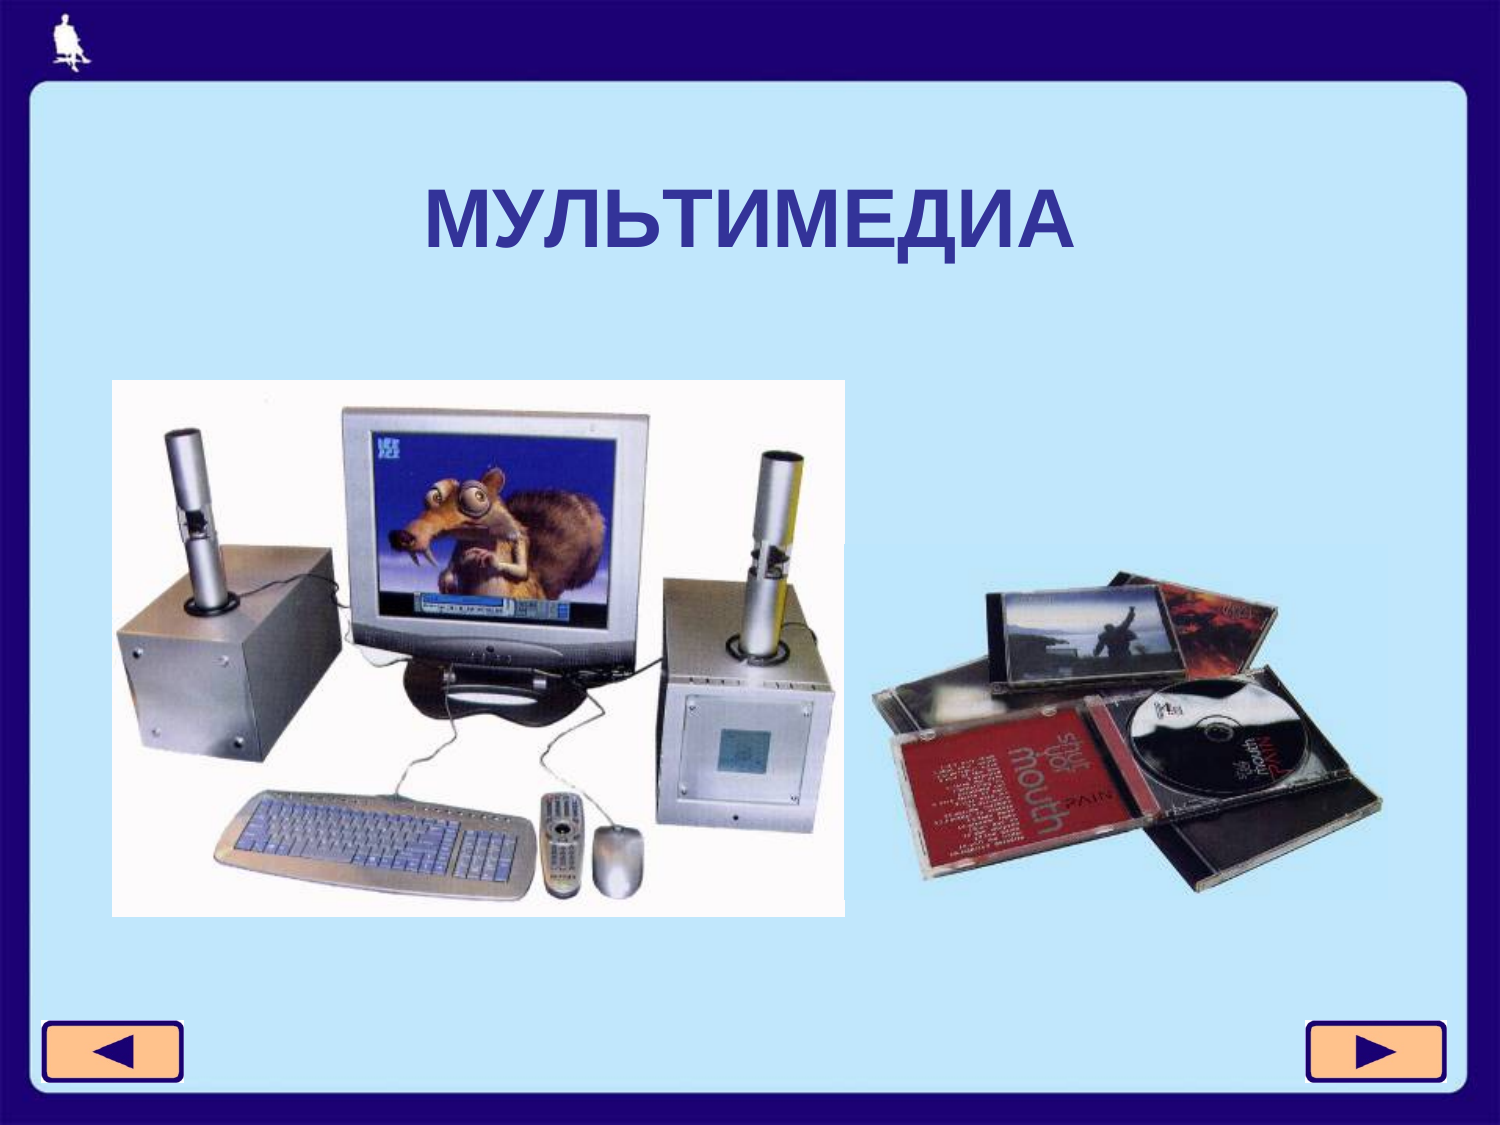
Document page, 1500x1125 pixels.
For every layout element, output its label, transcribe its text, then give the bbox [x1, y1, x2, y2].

picture [0, 0, 1500, 1125]
title МУЛЬТИМЕДИА [75, 137, 1426, 292]
